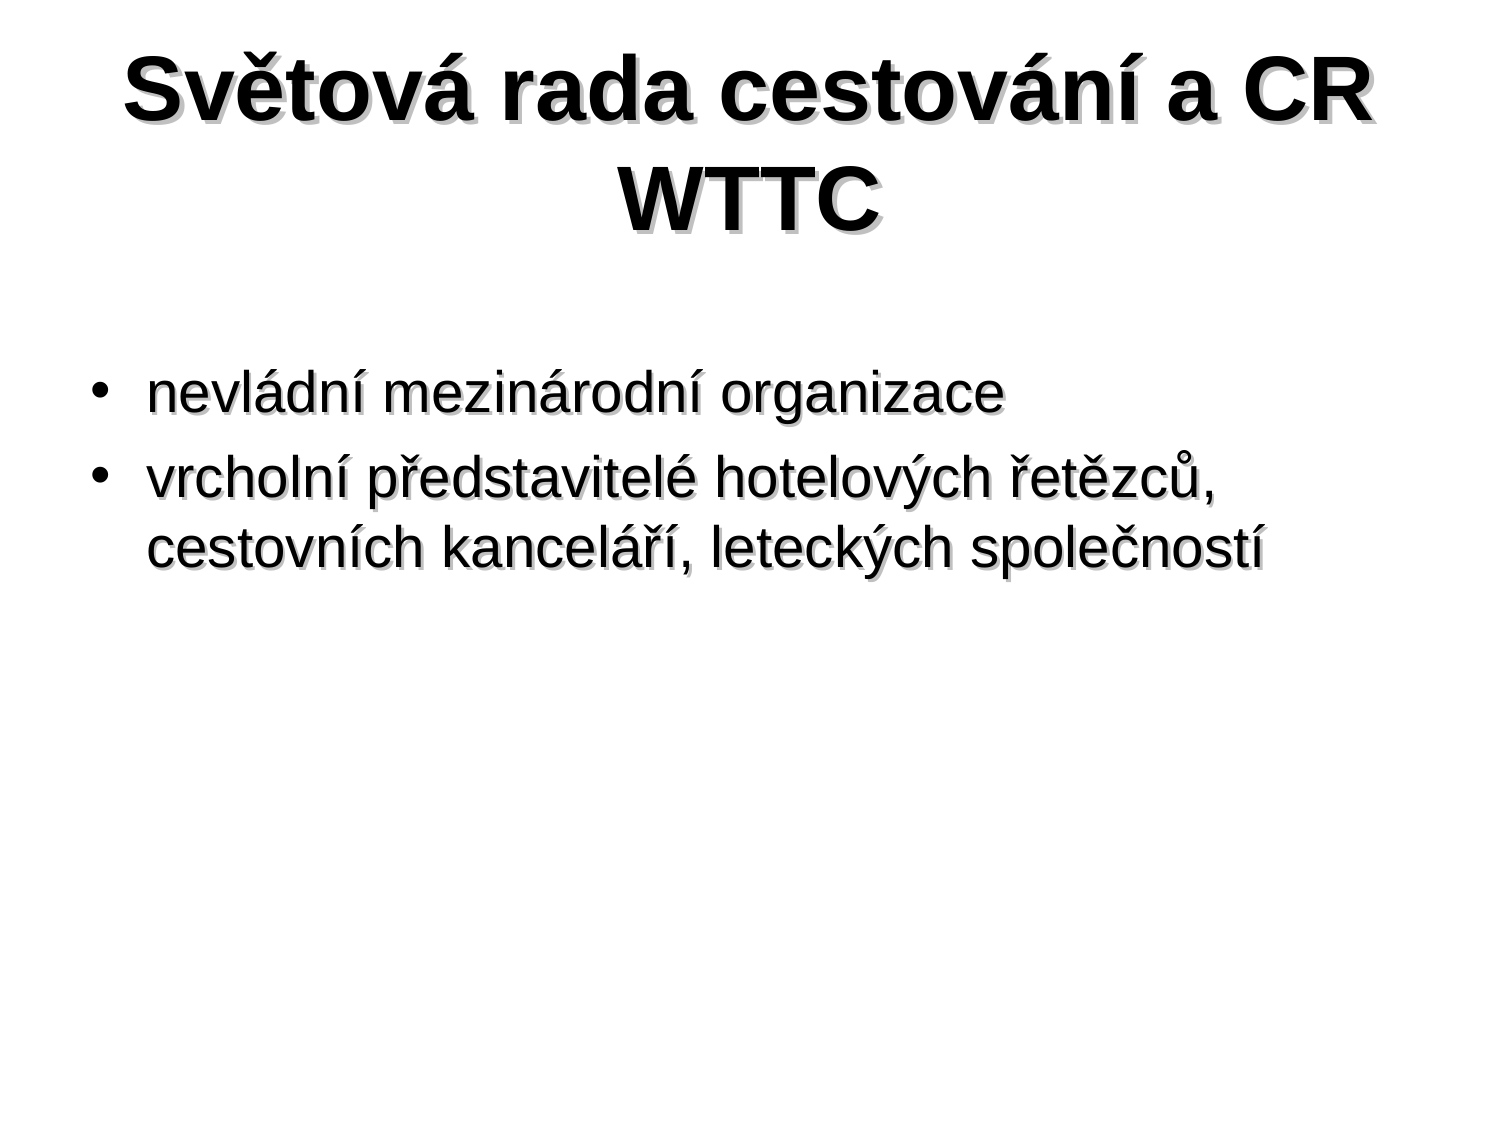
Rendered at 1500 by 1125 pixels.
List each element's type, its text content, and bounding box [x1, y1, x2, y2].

list nevládní mezinárodní organizace vrcholní představitelé hotelových řetězců, cestovních kanceláří, leteckých společností [75, 262, 1426, 1006]
title Světová rada cestování a CR WTTC [75, 21, 1426, 257]
